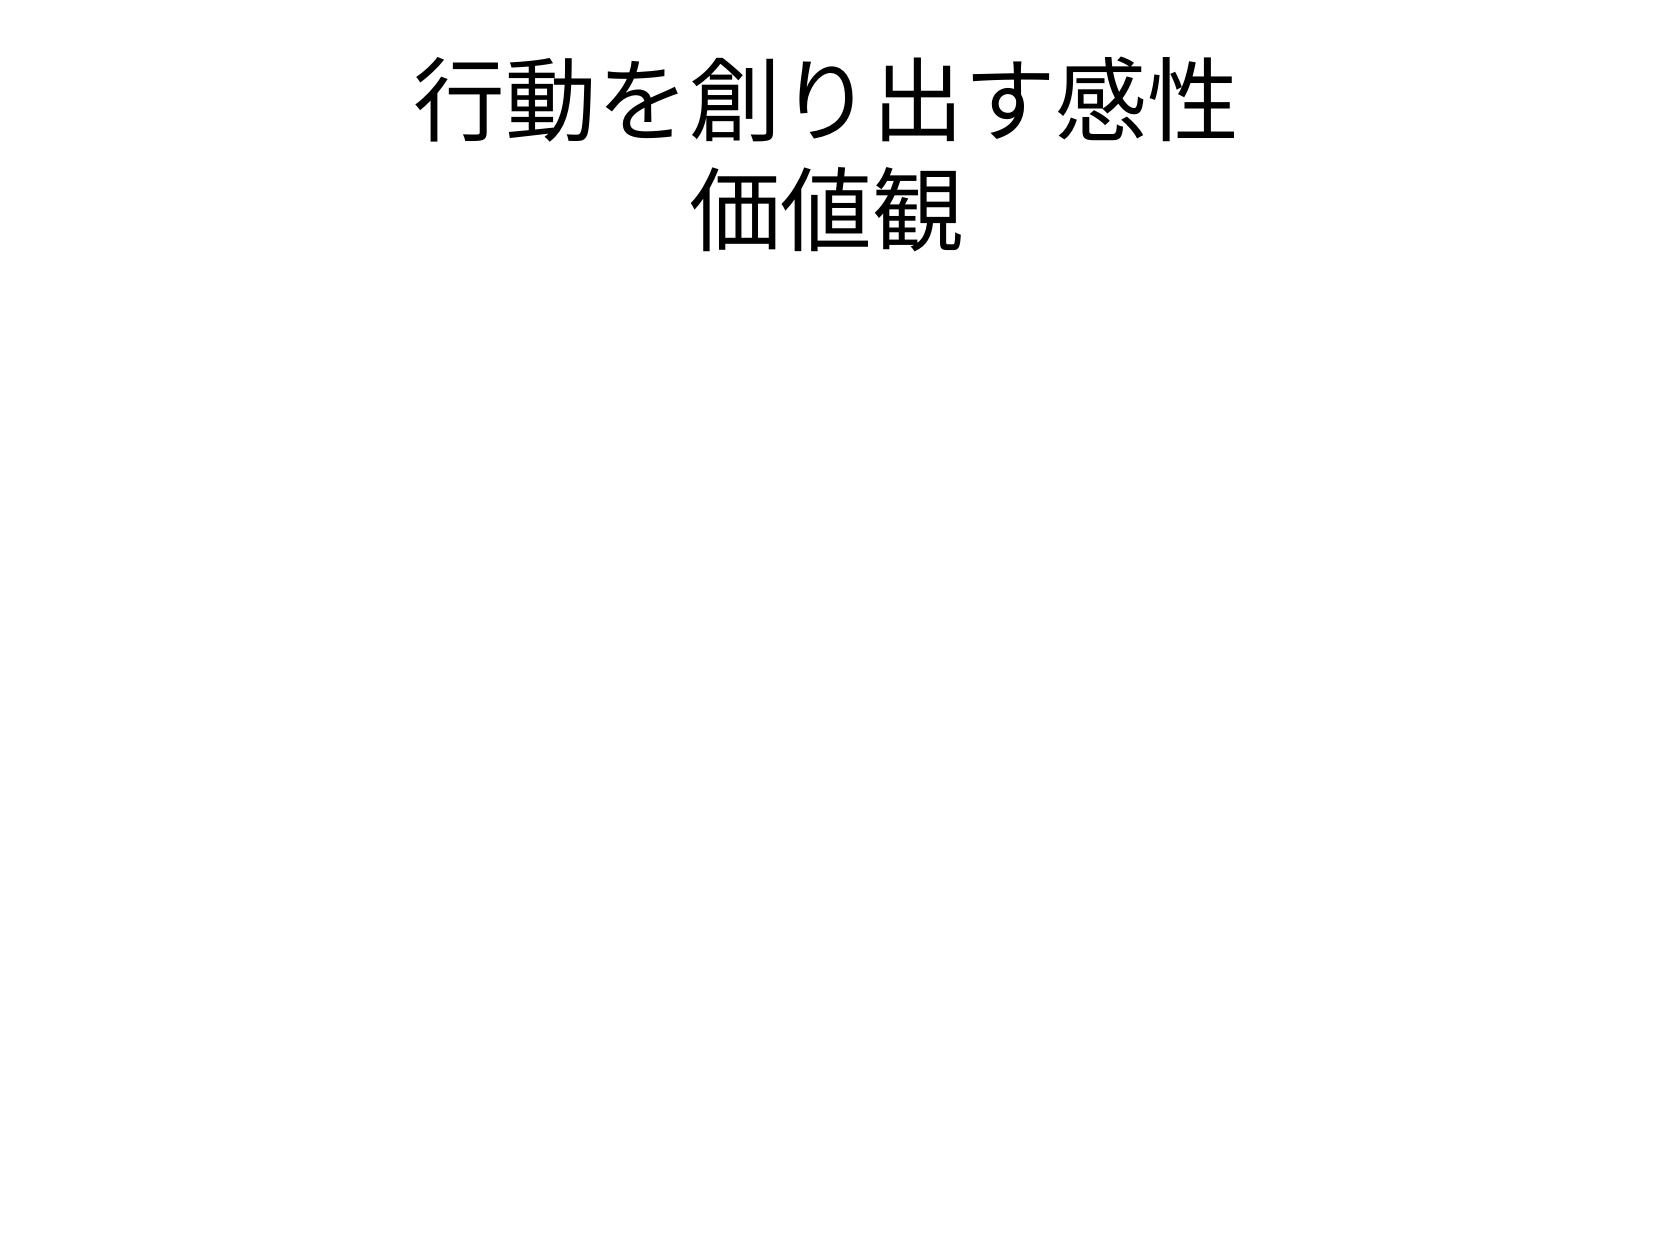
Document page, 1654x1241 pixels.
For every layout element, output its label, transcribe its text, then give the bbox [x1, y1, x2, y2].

title 行動を創り出す感性 価値観 [82, 35, 1571, 271]
